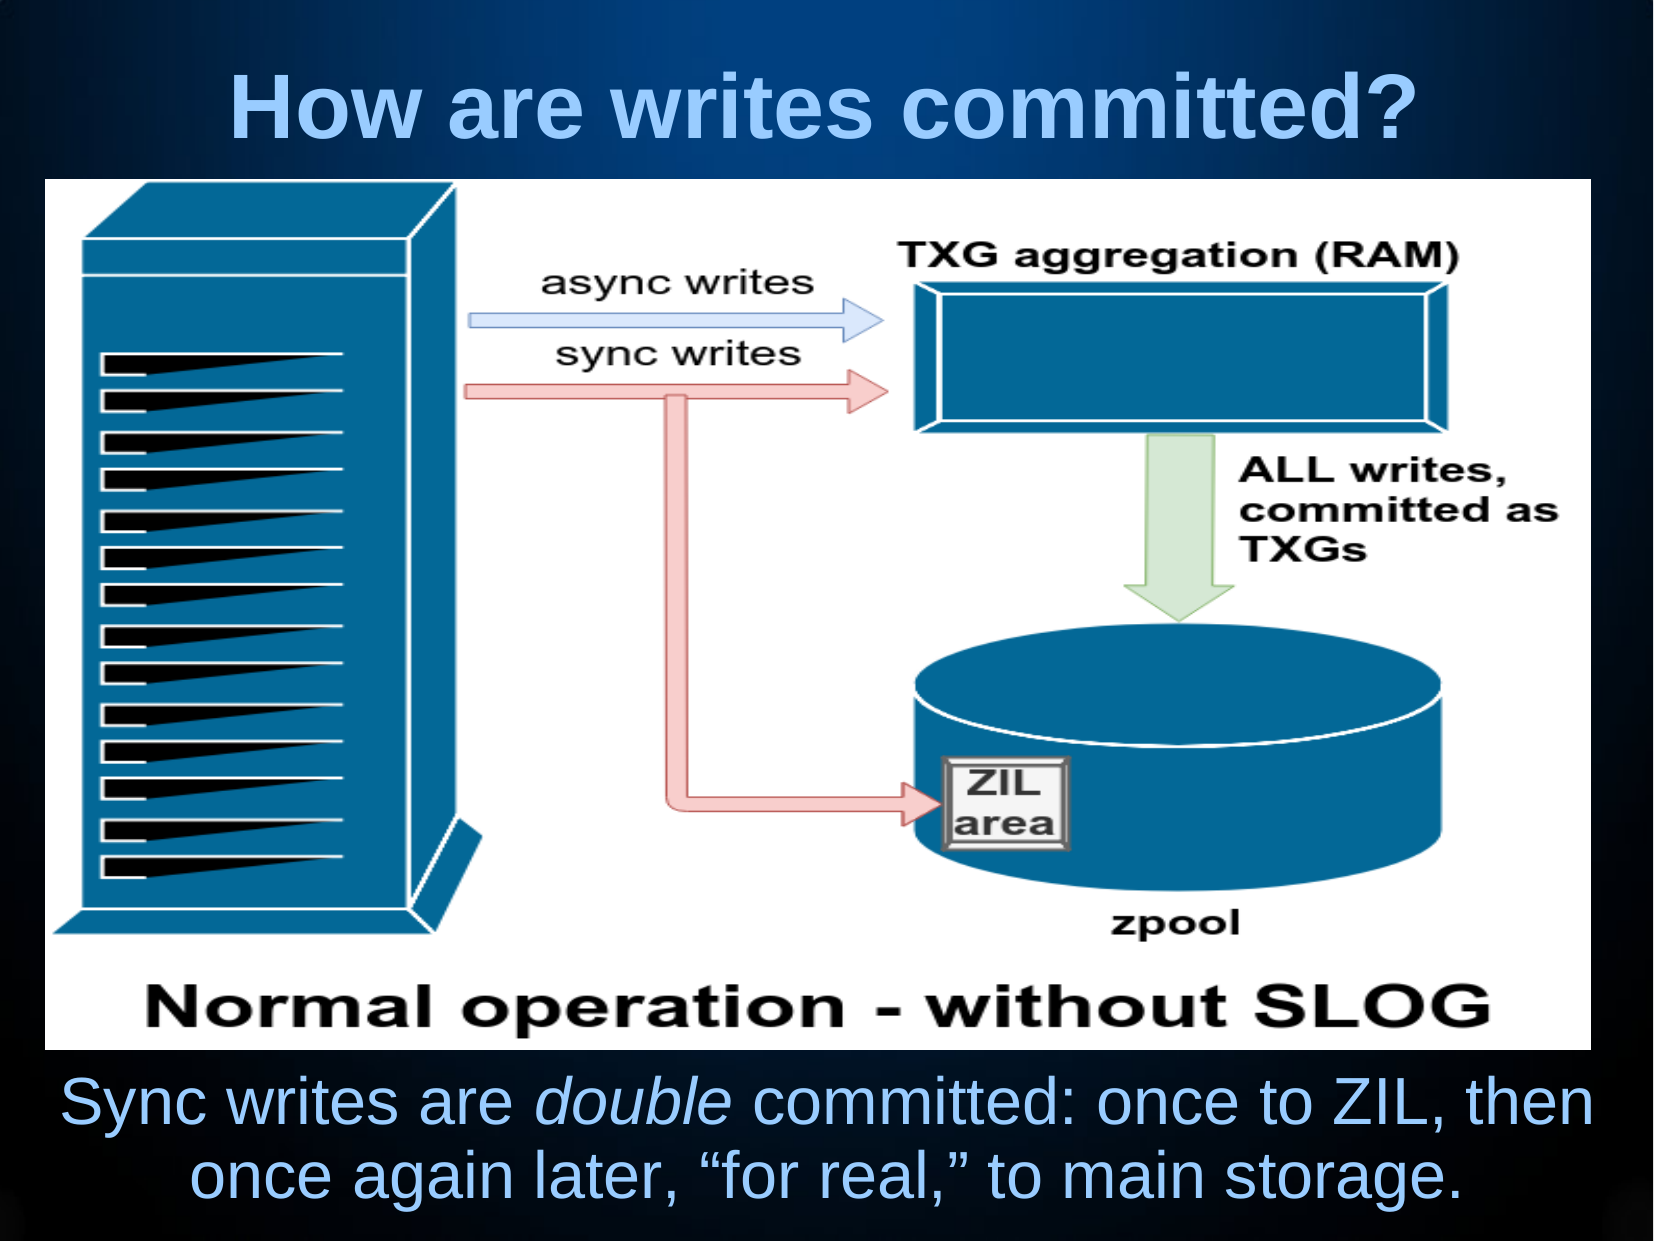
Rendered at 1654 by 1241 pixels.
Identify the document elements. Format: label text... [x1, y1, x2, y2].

title Sync writes are double committed: once to ZIL, then once again later, “for real,” to main storage. [3, 1035, 1653, 1241]
picture [0, 0, 1654, 1241]
title How are writes committed? [0, 2, 1651, 211]
